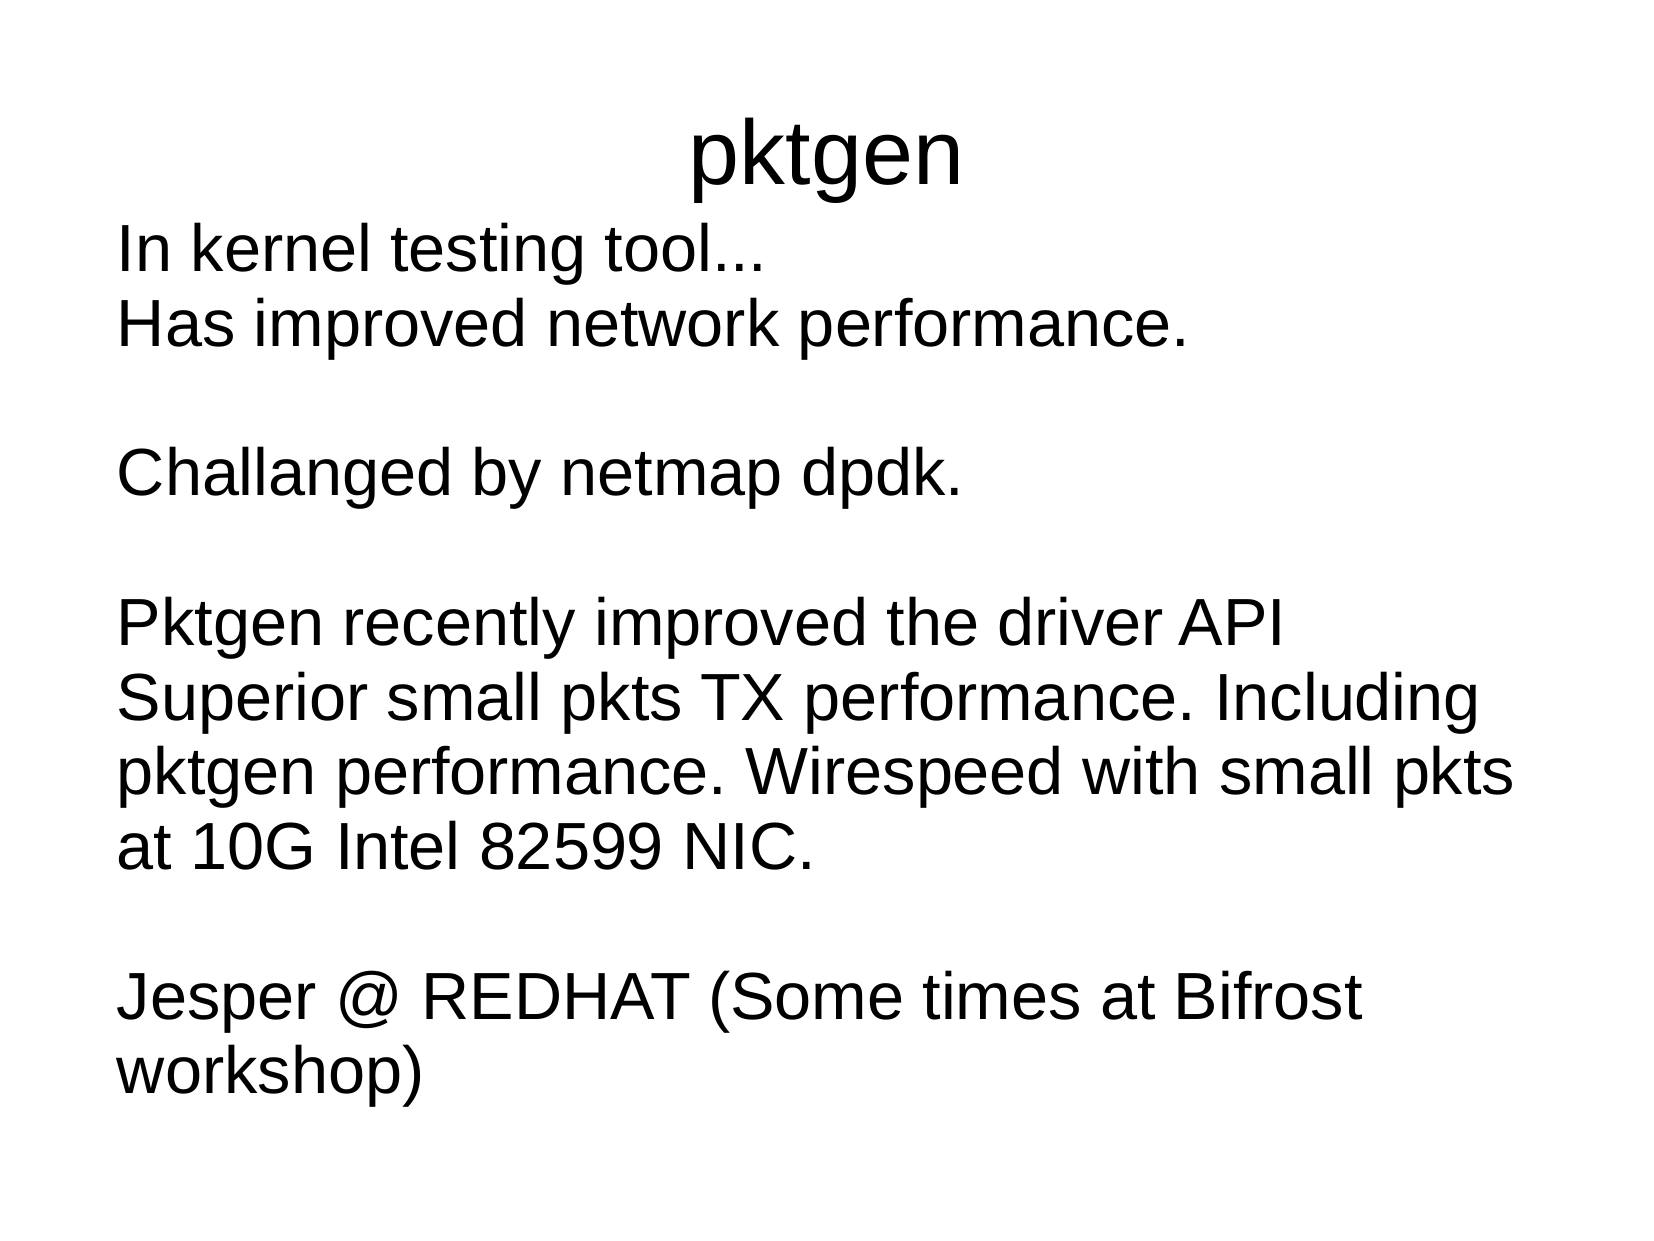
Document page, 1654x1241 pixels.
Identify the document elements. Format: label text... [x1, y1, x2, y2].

subtitle In kernel testing tool... Has improved network performance. Challanged by netmap dpdk. Pktgen recently improved the driver API Superior small pkts TX performance. Including pktgen performance. Wirespeed with small pkts at 10G Intel 82599 NIC. Jesper @ REDHAT (Some times at Bifrost workshop) [116, 136, 1606, 1183]
title pktgen [82, 49, 1571, 257]
